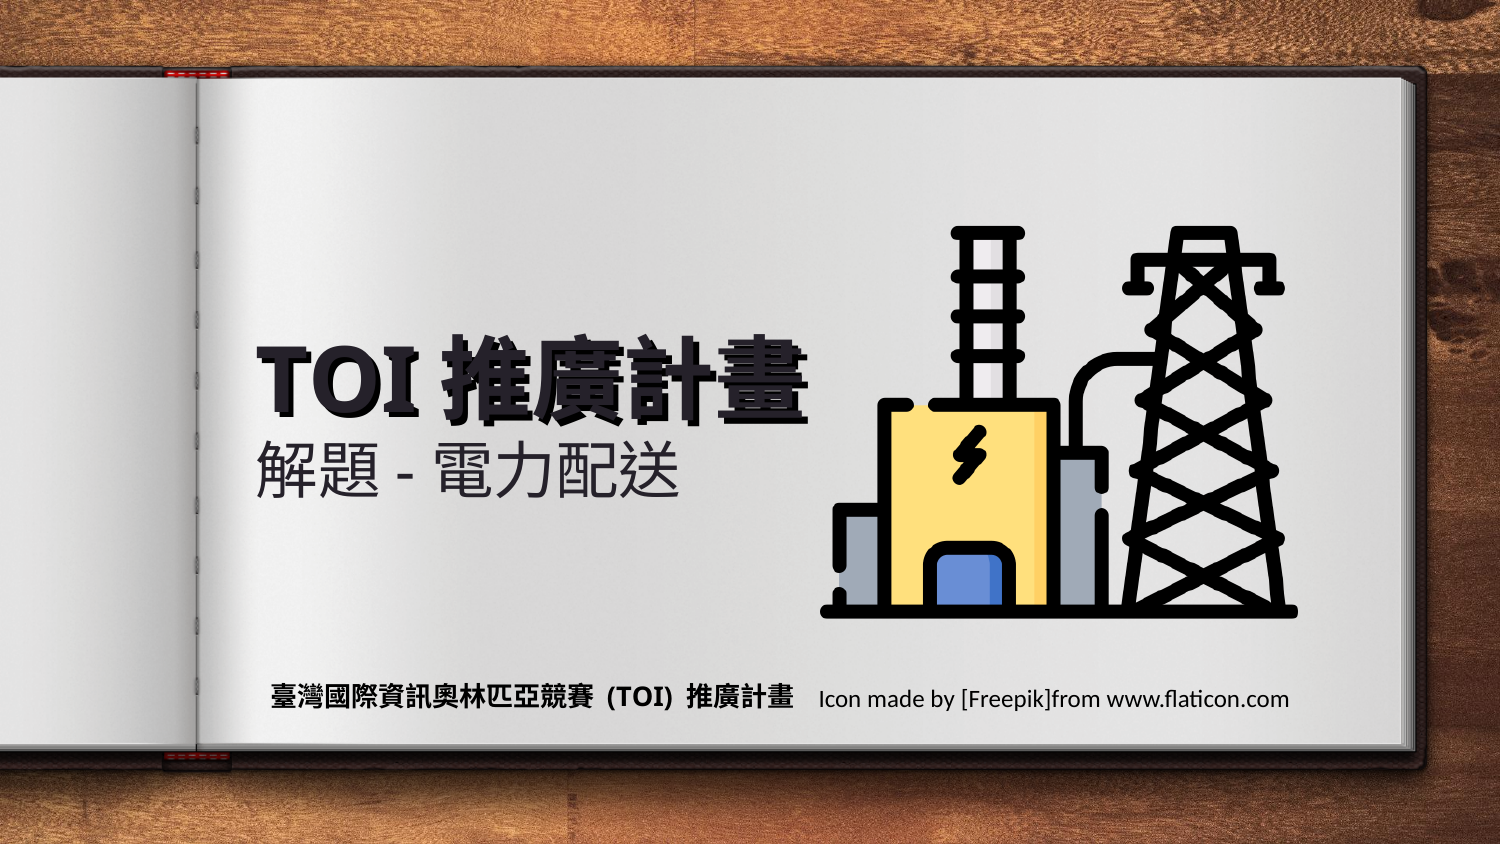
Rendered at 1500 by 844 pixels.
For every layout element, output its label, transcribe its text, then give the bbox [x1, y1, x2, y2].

picture [820, 183, 1298, 661]
title TOI推廣計畫 解題-電力配送 [240, 262, 820, 565]
text_box Icon made by [Freepik]from www.flaticon.com [804, 675, 1385, 720]
